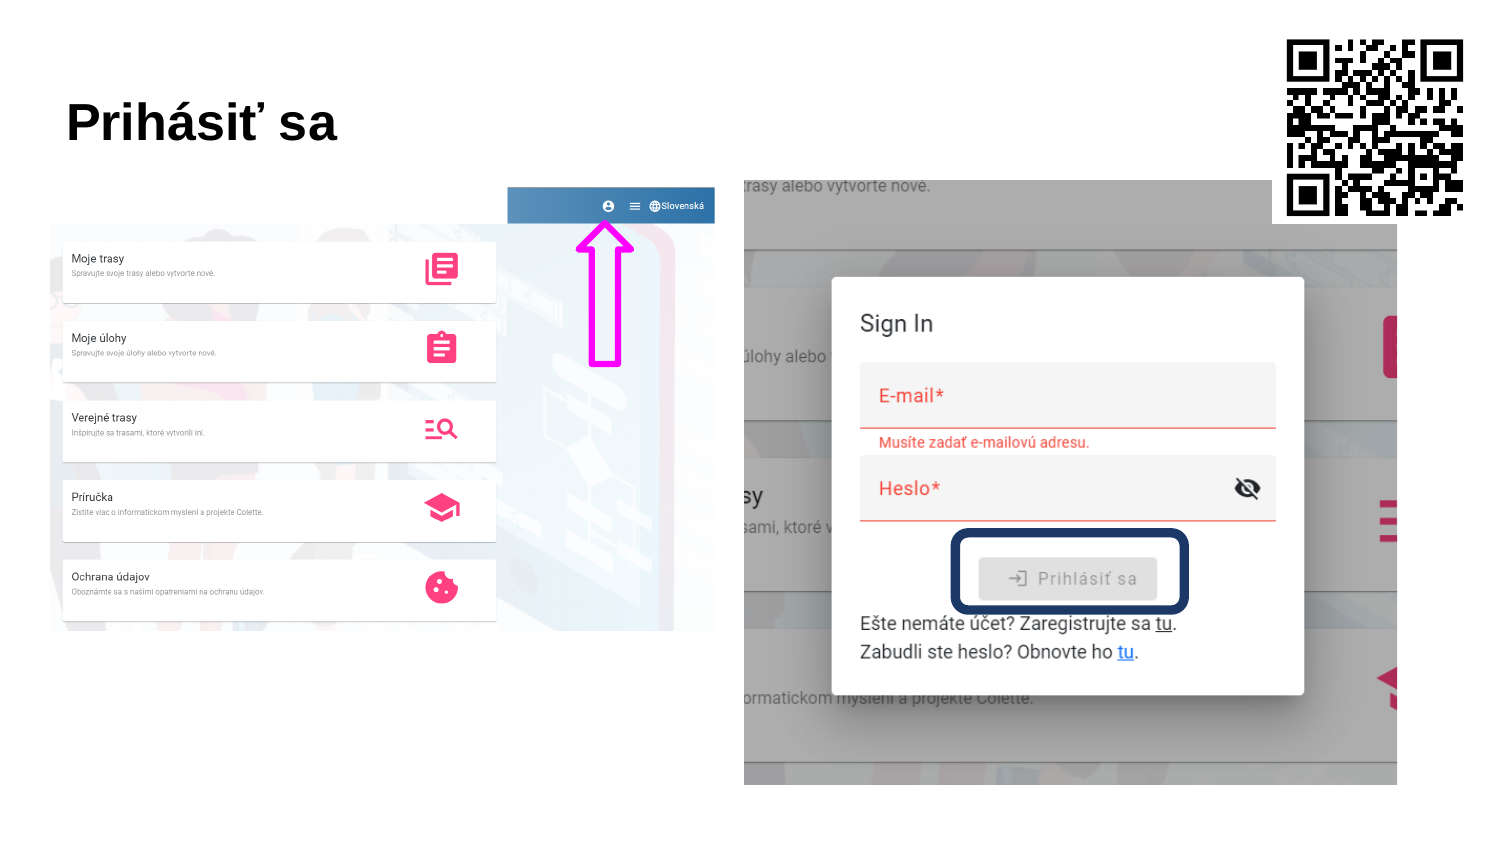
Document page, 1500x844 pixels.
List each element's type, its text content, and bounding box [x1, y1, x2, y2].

picture [744, 26, 1478, 785]
title Prihásiť sa [51, 72, 1272, 167]
picture [50, 187, 715, 631]
